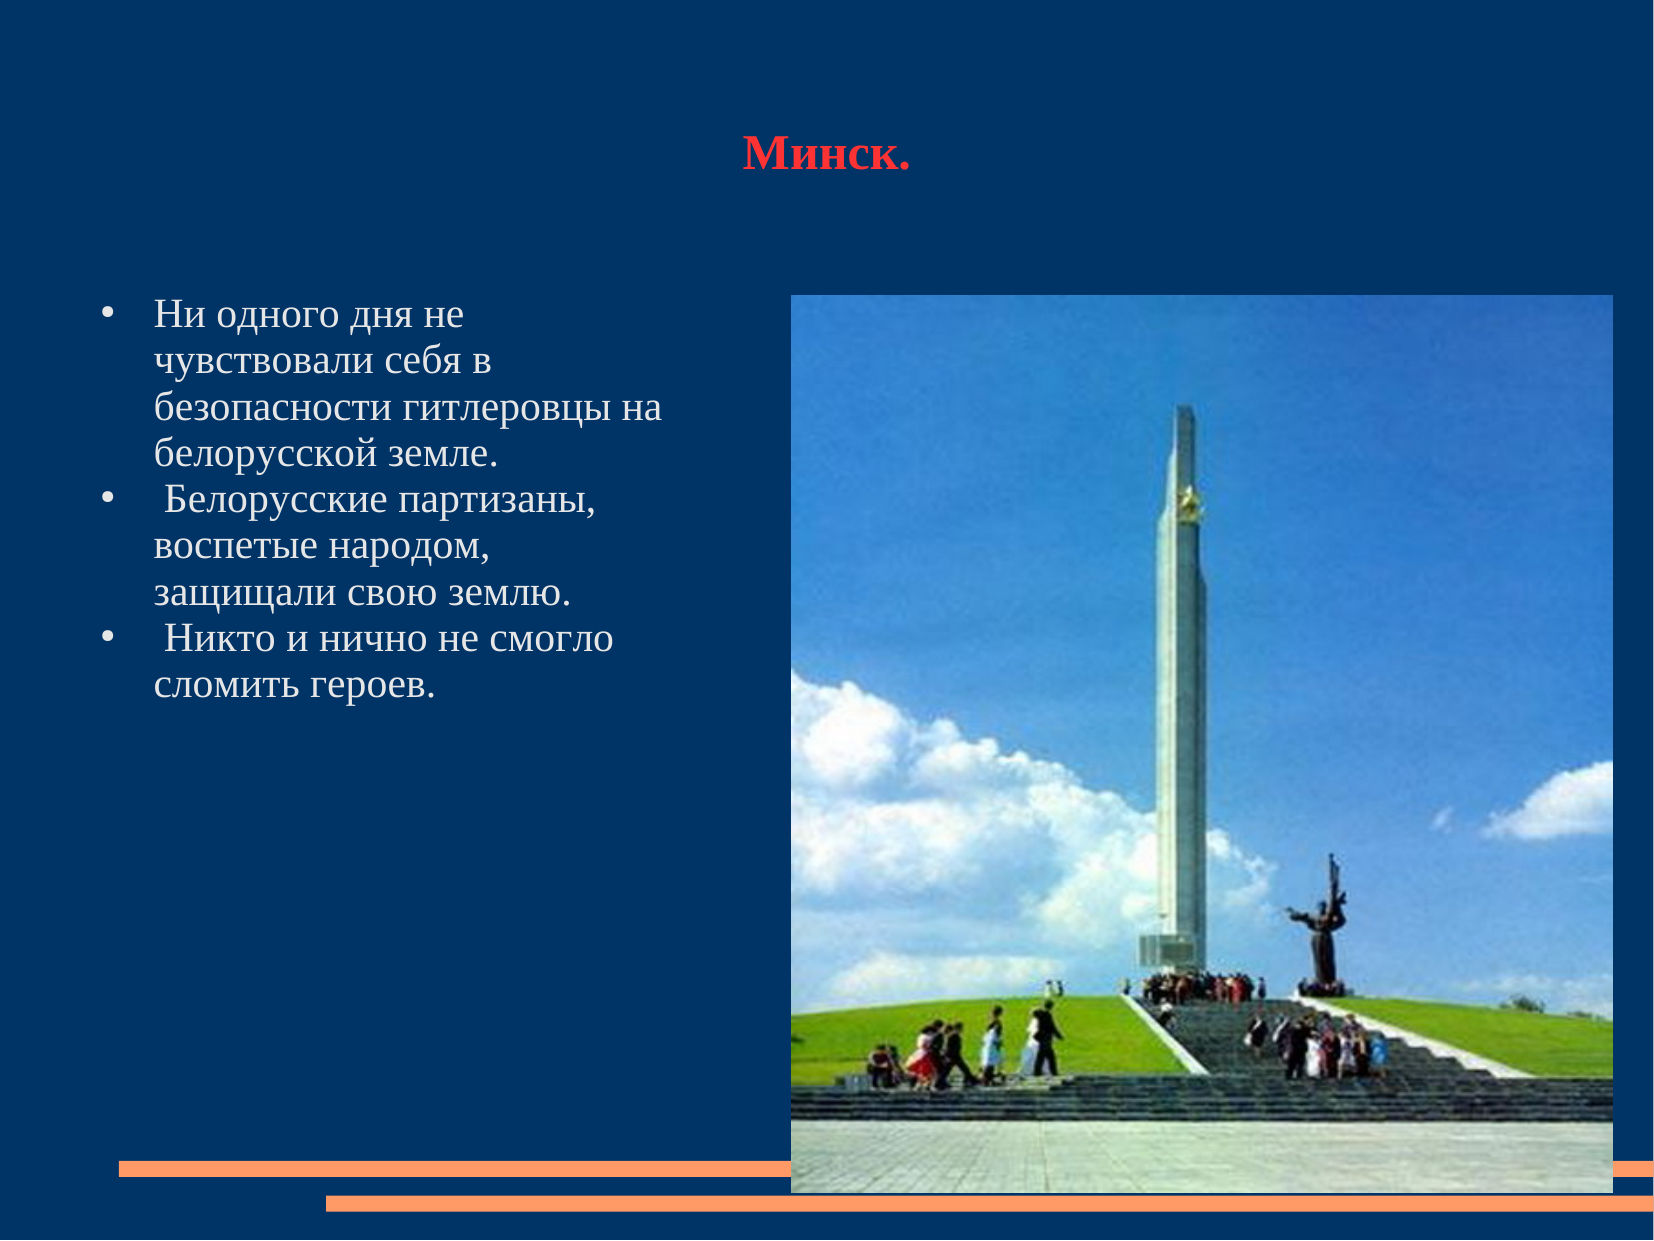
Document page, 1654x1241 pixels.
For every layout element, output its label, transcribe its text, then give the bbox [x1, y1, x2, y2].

list Ни одного дня не чувствовали себя в безопасности гитлеровцы на белорусской земле. Белорусские партизаны, воспетые народом, защищали свою землю. Никто и нично не смогло сломить героев. [82, 290, 686, 1109]
title Минск. [82, 49, 1571, 257]
picture [791, 295, 1613, 1193]
